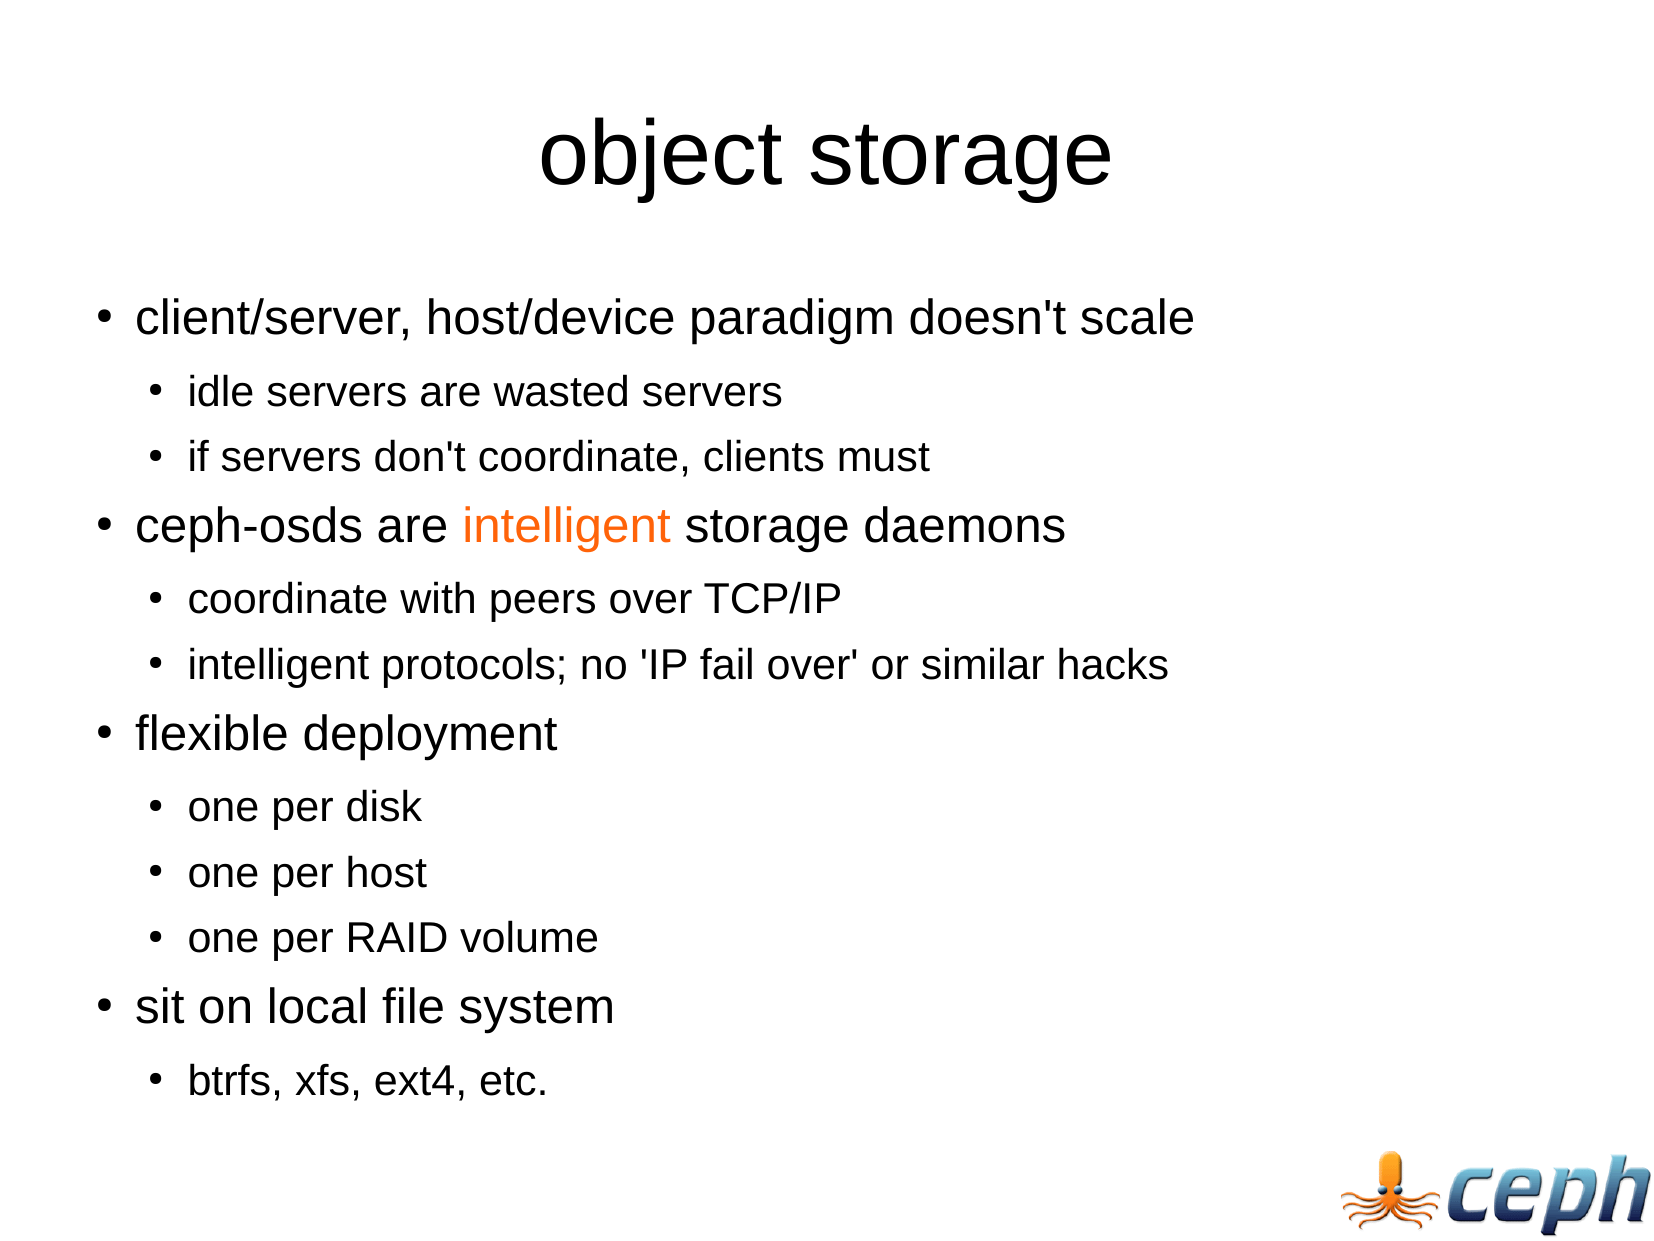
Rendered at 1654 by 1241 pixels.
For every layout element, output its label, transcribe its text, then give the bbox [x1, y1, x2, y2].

title object storage [82, 49, 1571, 257]
picture [1335, 1151, 1651, 1239]
list client/server, host/device paradigm doesn't scale idle servers are wasted servers if servers don't coordinate, clients must ceph-osds are intelligent storage daemons coordinate with peers over TCP/IP intelligent protocols; no 'IP fail over' or similar hacks flexible deployment one per disk one per host one per RAID volume sit on local file system btrfs, xfs, ext4, etc. [82, 290, 1571, 1109]
